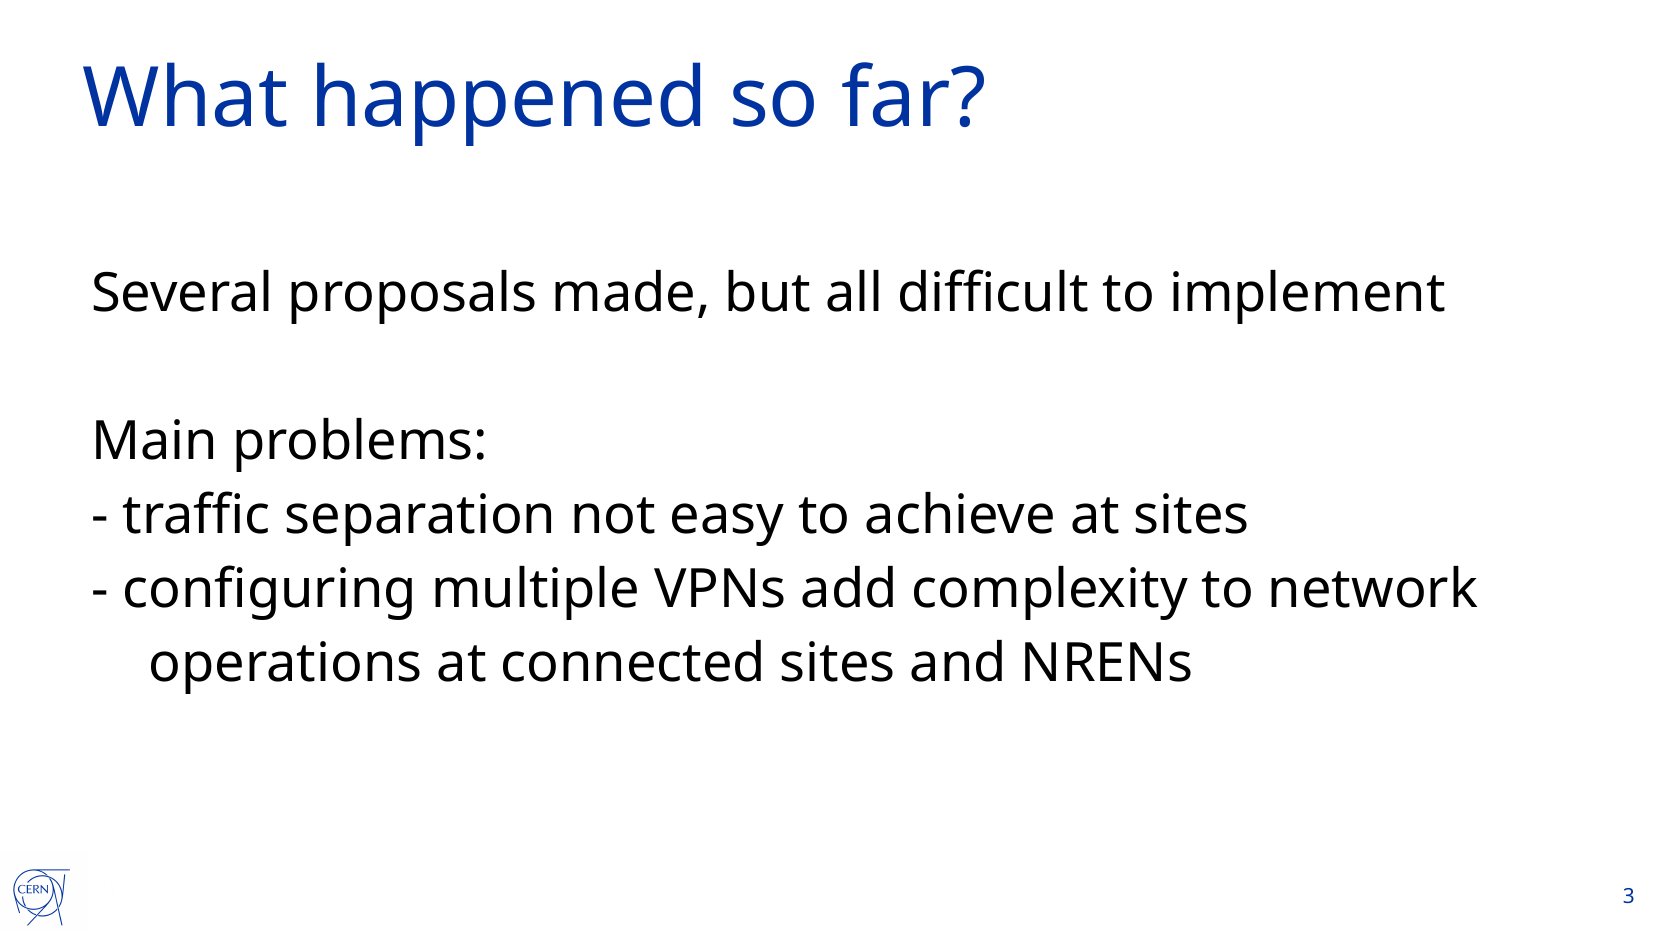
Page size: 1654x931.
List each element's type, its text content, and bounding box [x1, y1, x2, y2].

title What happened so far? [82, 37, 1571, 247]
picture [0, 850, 76, 931]
text_box Several proposals made, but all difficult to implement Main problems: - traffic separation not easy to achieve at sites - configuring multiple VPNs add complexity to network operations at connected sites and NRENs [76, 172, 1601, 931]
